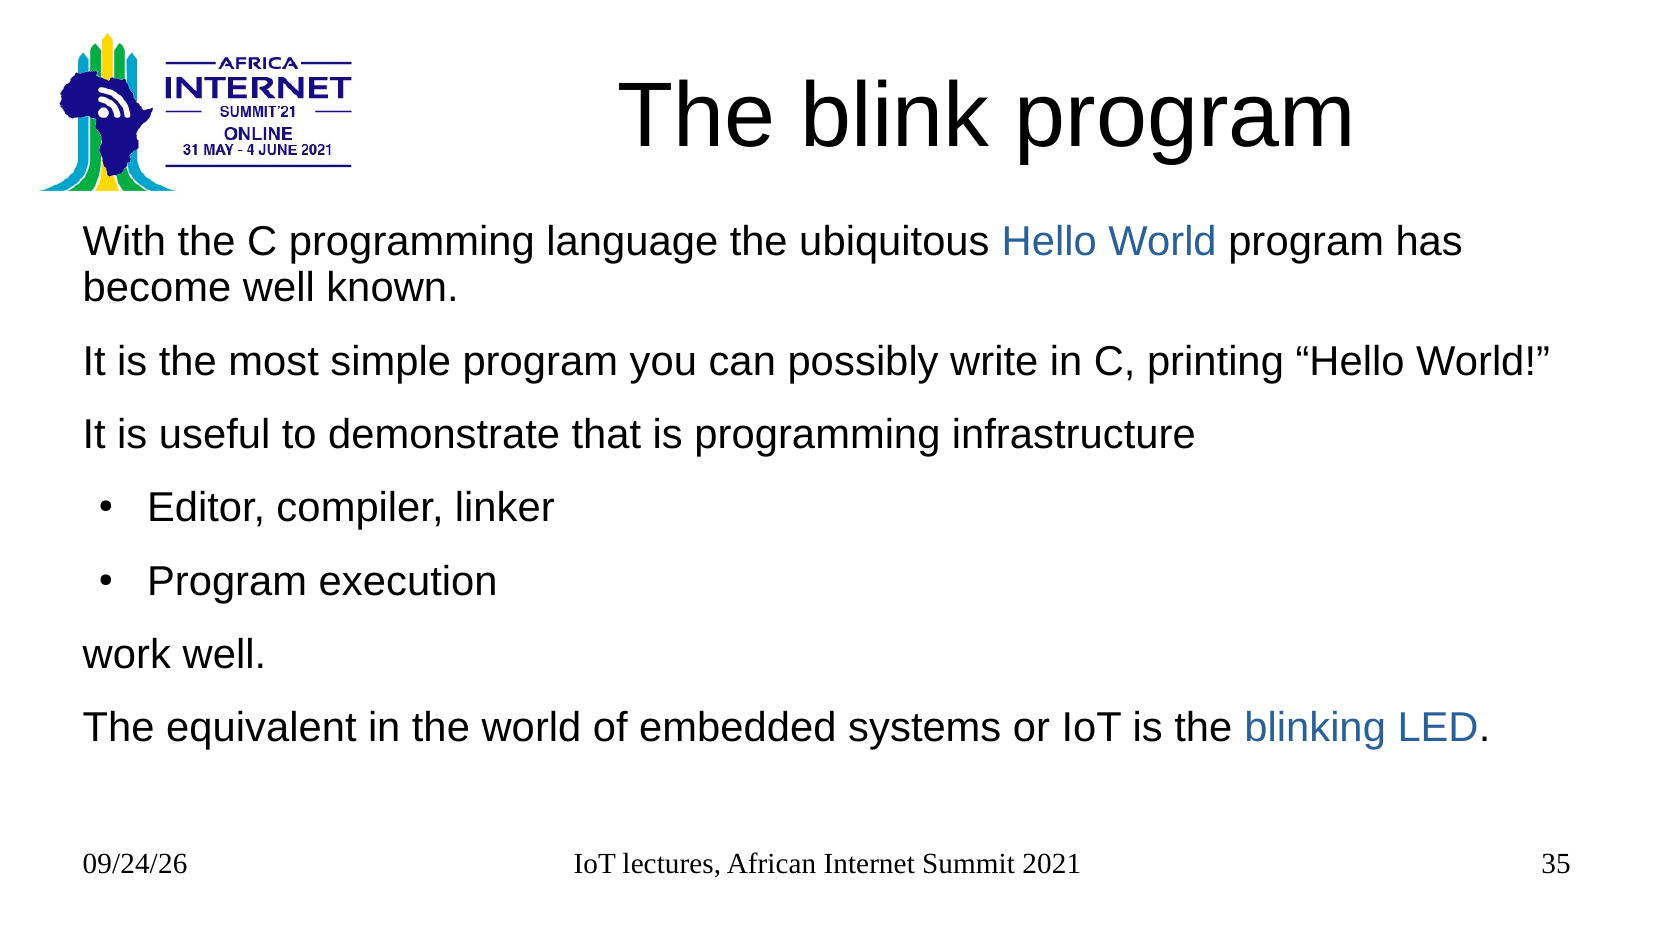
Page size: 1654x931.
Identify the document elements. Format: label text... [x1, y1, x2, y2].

picture [9, 11, 384, 207]
title The blink program [403, 37, 1571, 193]
list With the C programming language the ubiquitous Hello World program has become well known. It is the most simple program you can possibly write in C, printing “Hello World!” It is useful to demonstrate that is programming infrastructure Editor, compiler, linker Program execution work well. The equivalent in the world of embedded systems or IoT is the blinking LED. [82, 217, 1571, 758]
